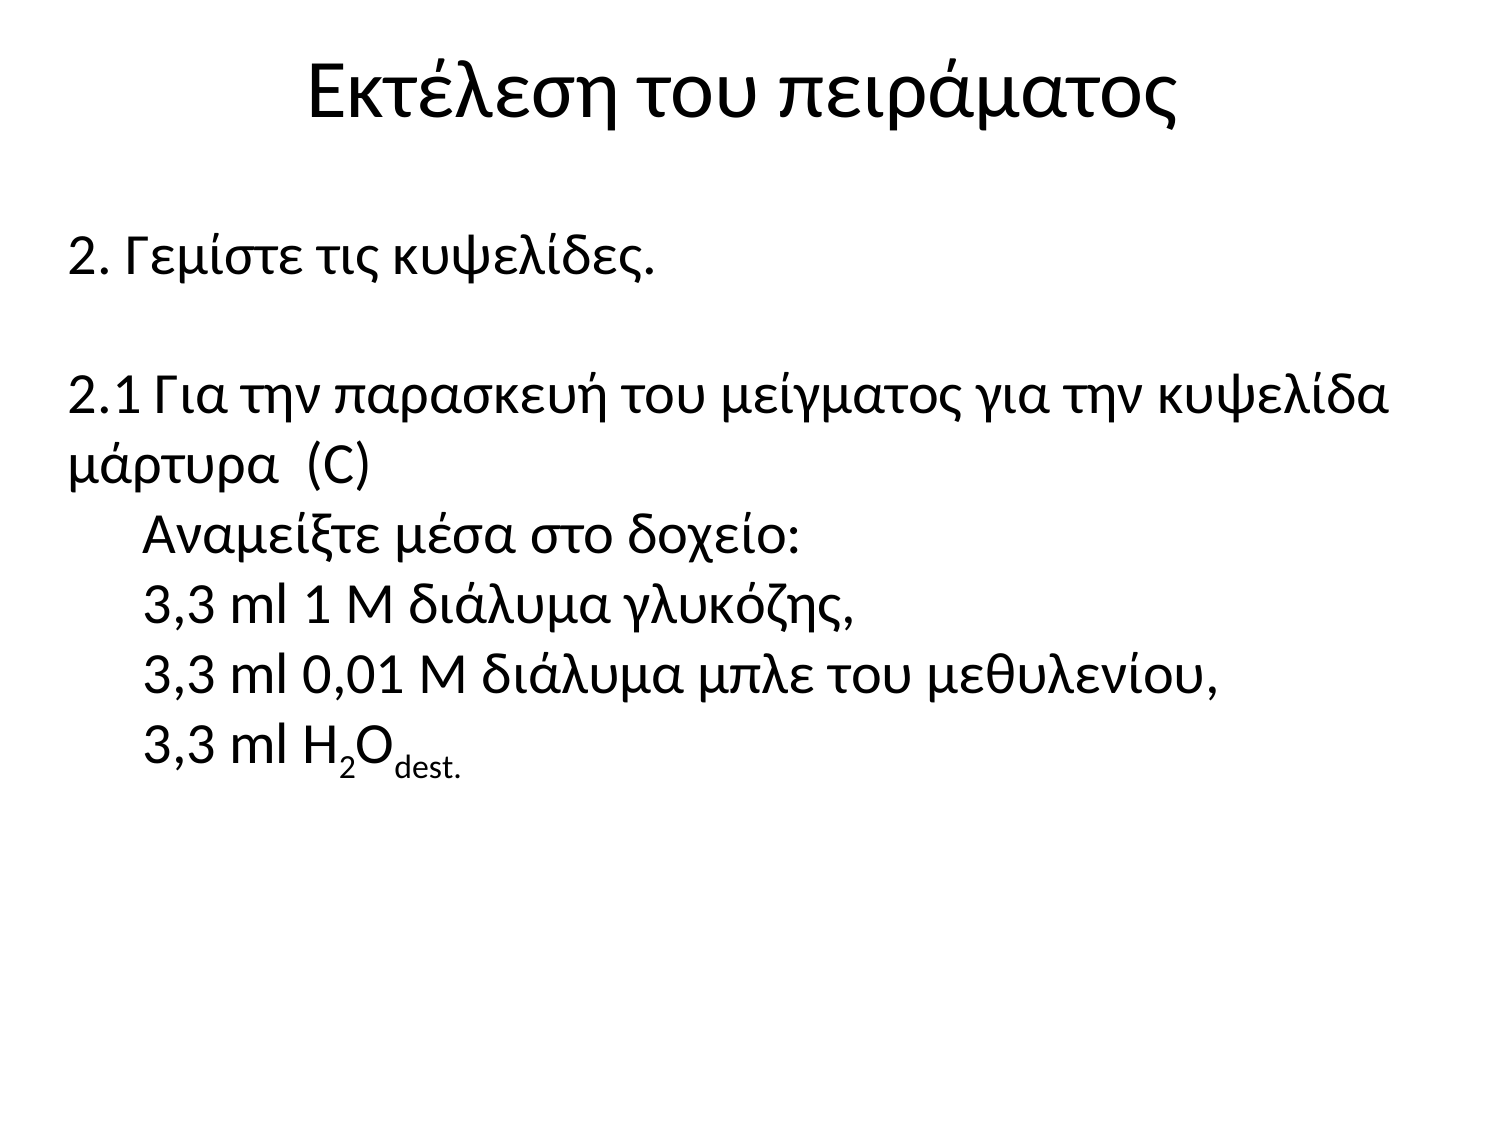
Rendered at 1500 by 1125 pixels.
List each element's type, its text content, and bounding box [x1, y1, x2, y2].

text_box 2. Γεμίστε τις κυψελίδες. 2.1 Για την παρασκευή του μείγματος για την κυψελίδα μάρτυρα (C) Αναμείξτε μέσα στο δοχείο: 3,3 ml 1 M διάλυμα γλυκόζης, 3,3 ml 0,01 M διάλυμα μπλε του μεθυλενίου, 3,3 ml H2Odest. [53, 208, 1500, 873]
title Εκτέλεση του πειράματος [67, 25, 1418, 142]
